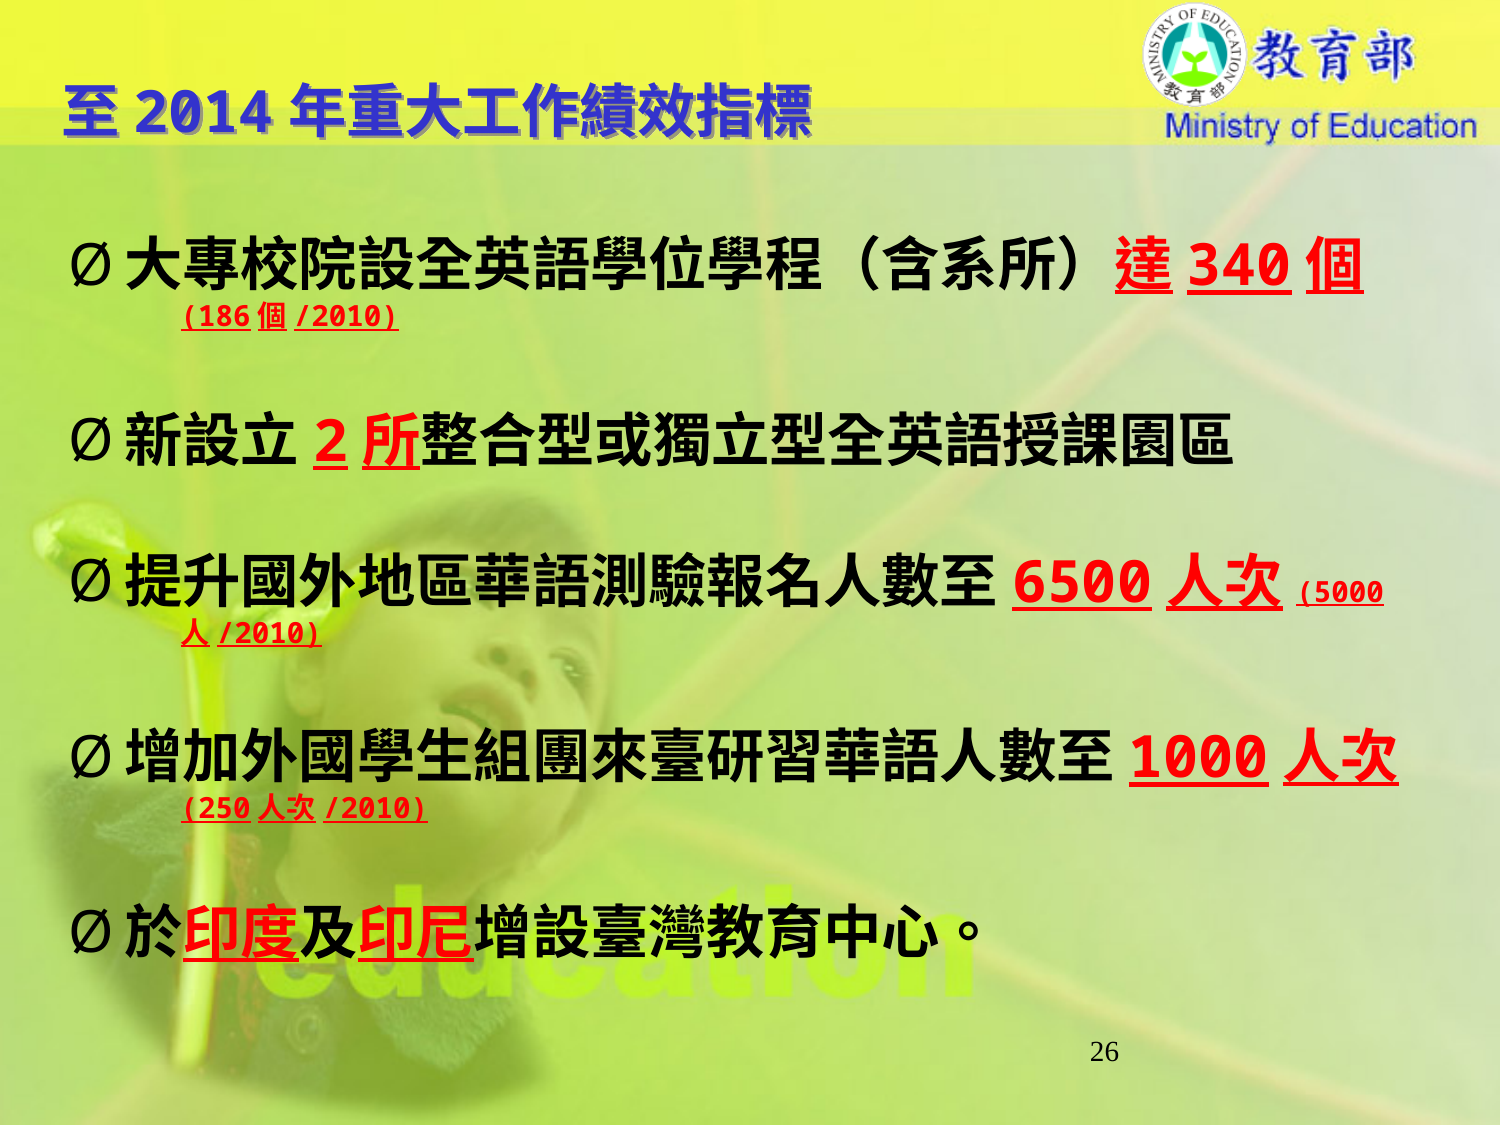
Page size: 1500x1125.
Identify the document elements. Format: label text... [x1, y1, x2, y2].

list 大專校院設全英語學位學程（含系所）達340個(186個/2010) 新設立2所整合型或獨立型全英語授課園區 提升國外地區華語測驗報名人數至6500人次(5000人/2010) 增加外國學生組團來臺研習華語人數至1000人次(250人次/2010) 於印度及印尼增設臺灣教育中心。 [53, 220, 1436, 988]
text_box [1074, 1025, 1388, 1101]
text_box 至2014年重大工作績效指標 [0, 66, 875, 152]
